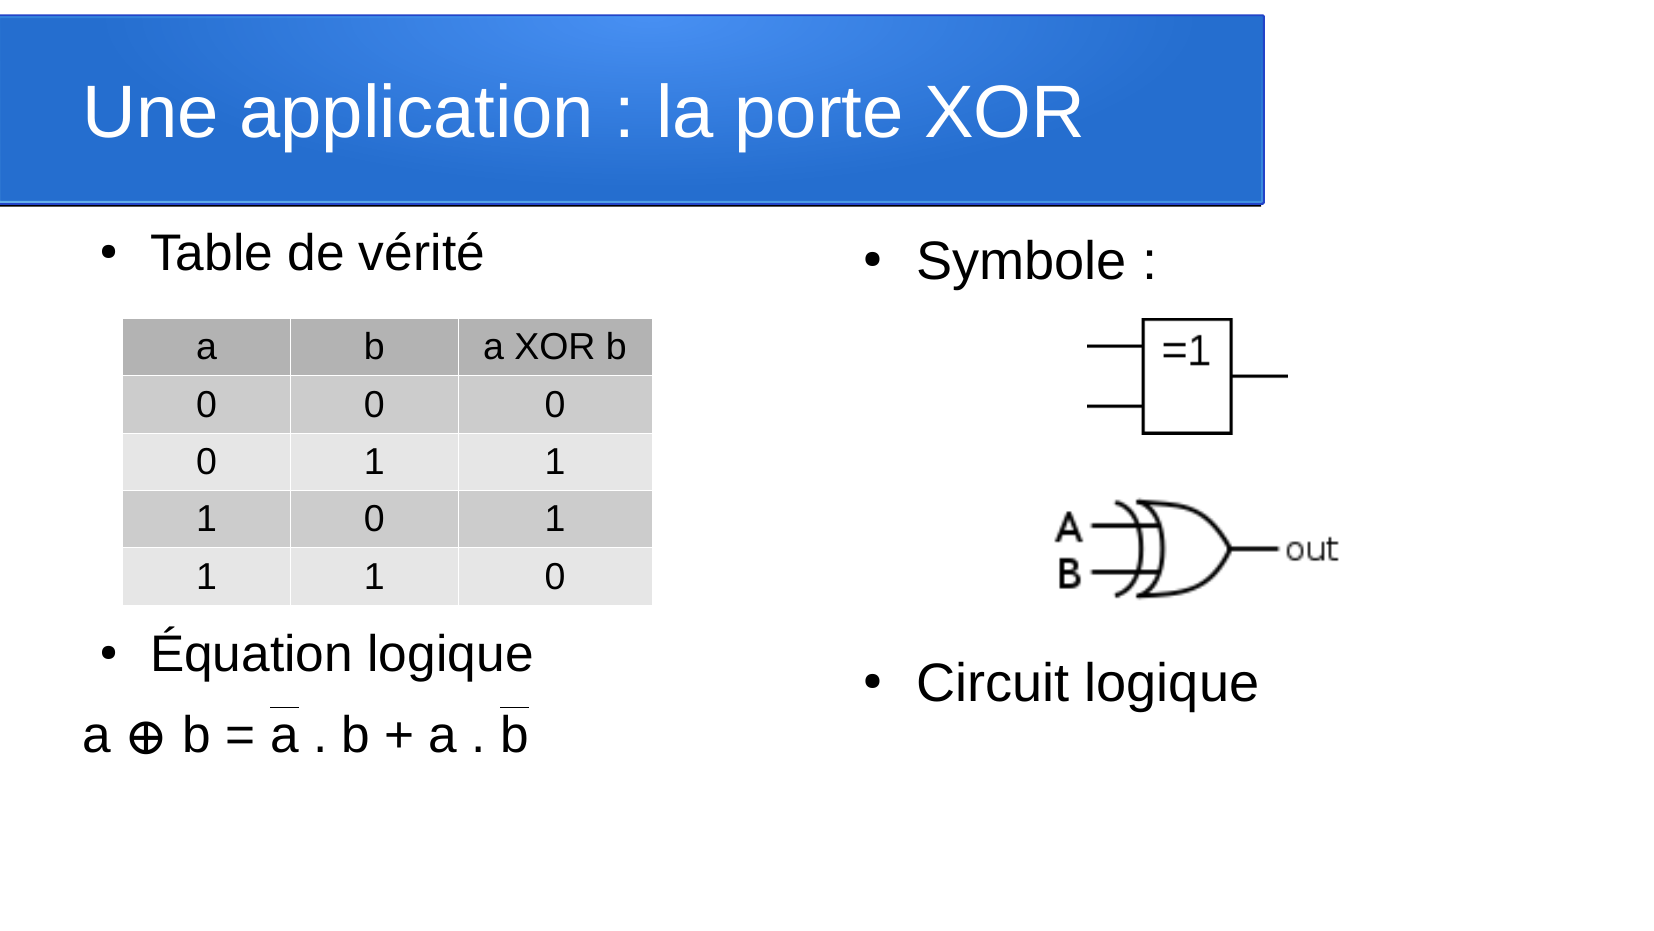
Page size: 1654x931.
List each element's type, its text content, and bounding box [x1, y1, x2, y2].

table_cell 0 [459, 376, 652, 433]
list Table de vérité Équation logique a ⊕ b = a . b + a . b [82, 224, 809, 764]
list Symbole : Circuit logique [845, 230, 1572, 770]
title Une application : la porte XOR [82, 35, 1235, 189]
table_header a [123, 319, 290, 375]
table_cell 1 [459, 491, 652, 547]
table_cell 0 [123, 434, 290, 490]
table_cell 0 [459, 548, 652, 605]
picture [1051, 496, 1348, 603]
table_cell 1 [123, 548, 290, 605]
table_header b [291, 319, 458, 375]
table_header a XOR b [459, 319, 652, 375]
picture [1087, 318, 1288, 435]
table_cell 1 [459, 434, 652, 490]
table_cell 1 [123, 491, 290, 547]
table_cell 0 [291, 376, 458, 433]
table_cell 0 [123, 376, 290, 433]
table_cell 0 [291, 491, 458, 547]
table_cell 1 [291, 548, 458, 605]
table_cell 1 [291, 434, 458, 490]
